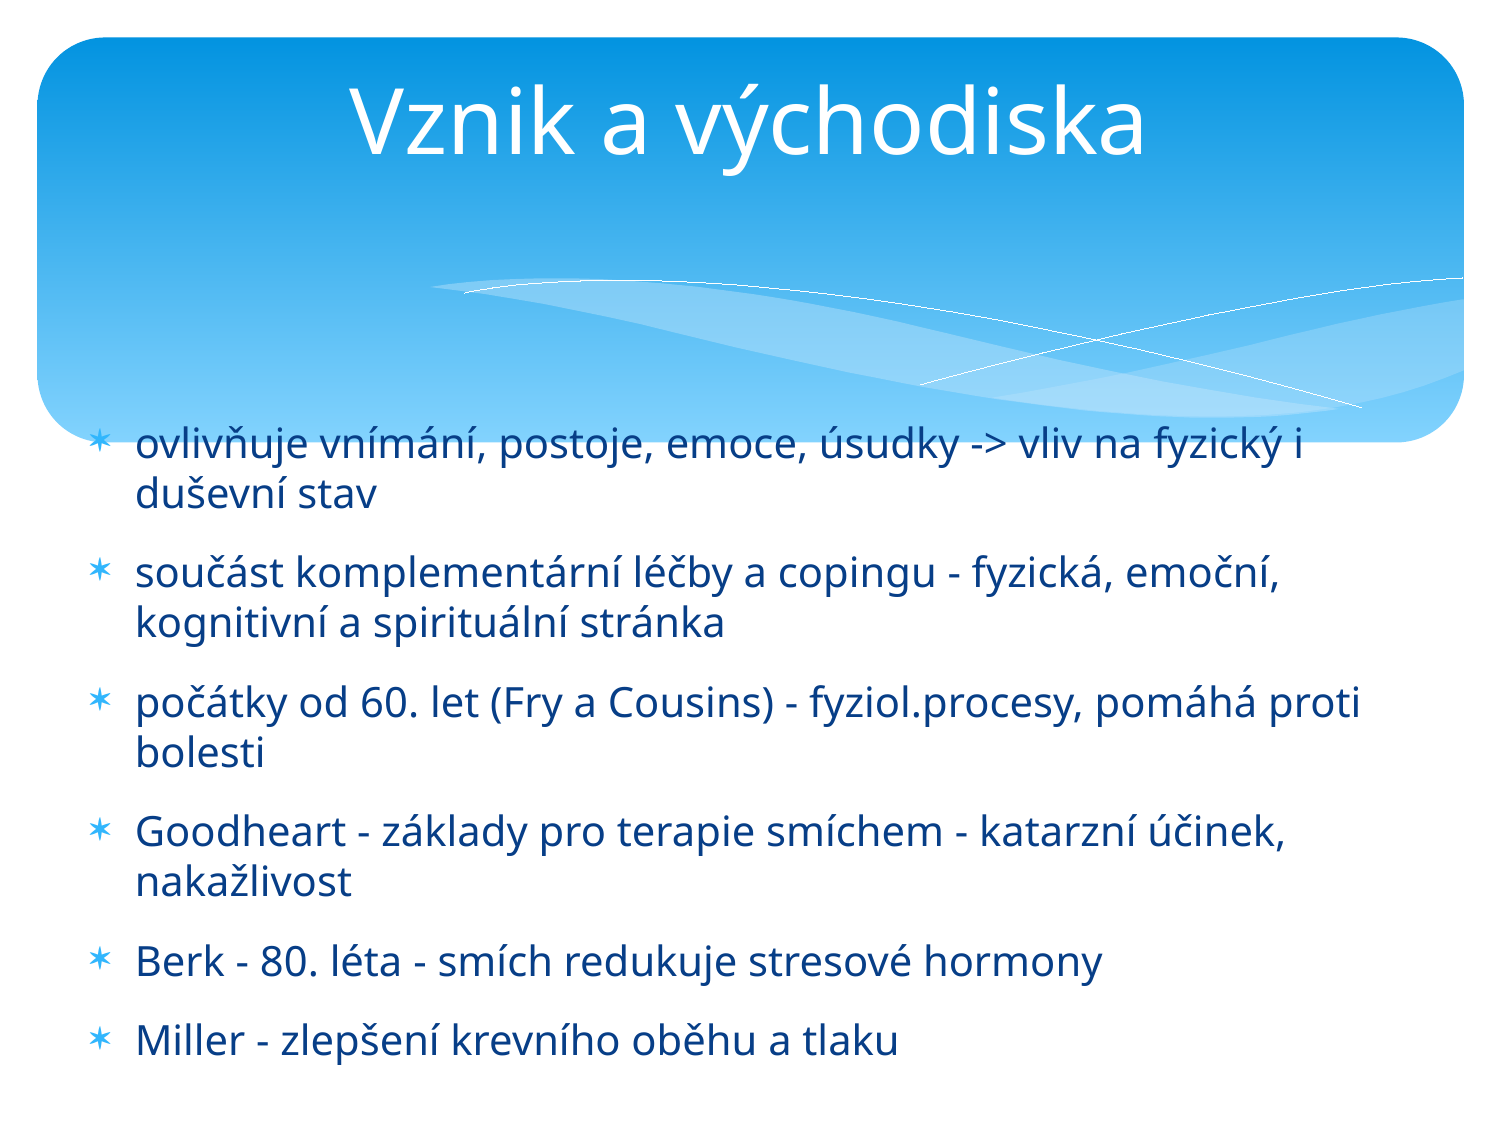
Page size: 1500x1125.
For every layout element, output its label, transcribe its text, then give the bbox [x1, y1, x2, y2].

title Vznik a východiska [75, 55, 1425, 261]
list ovlivňuje vnímání, postoje, emoce, úsudky -> vliv na fyzický i duševní stav součást komplementární léčby a copingu - fyzická, emoční, kognitivní a spirituální stránka počátky od 60. let (Fry a Cousins) - fyziol.procesy, pomáhá proti bolesti Goodheart - základy pro terapie smíchem - katarzní účinek, nakažlivost Berk - 80. léta - smích redukuje stresové hormony Miller - zlepšení krevního oběhu a tlaku [75, 408, 1425, 1083]
